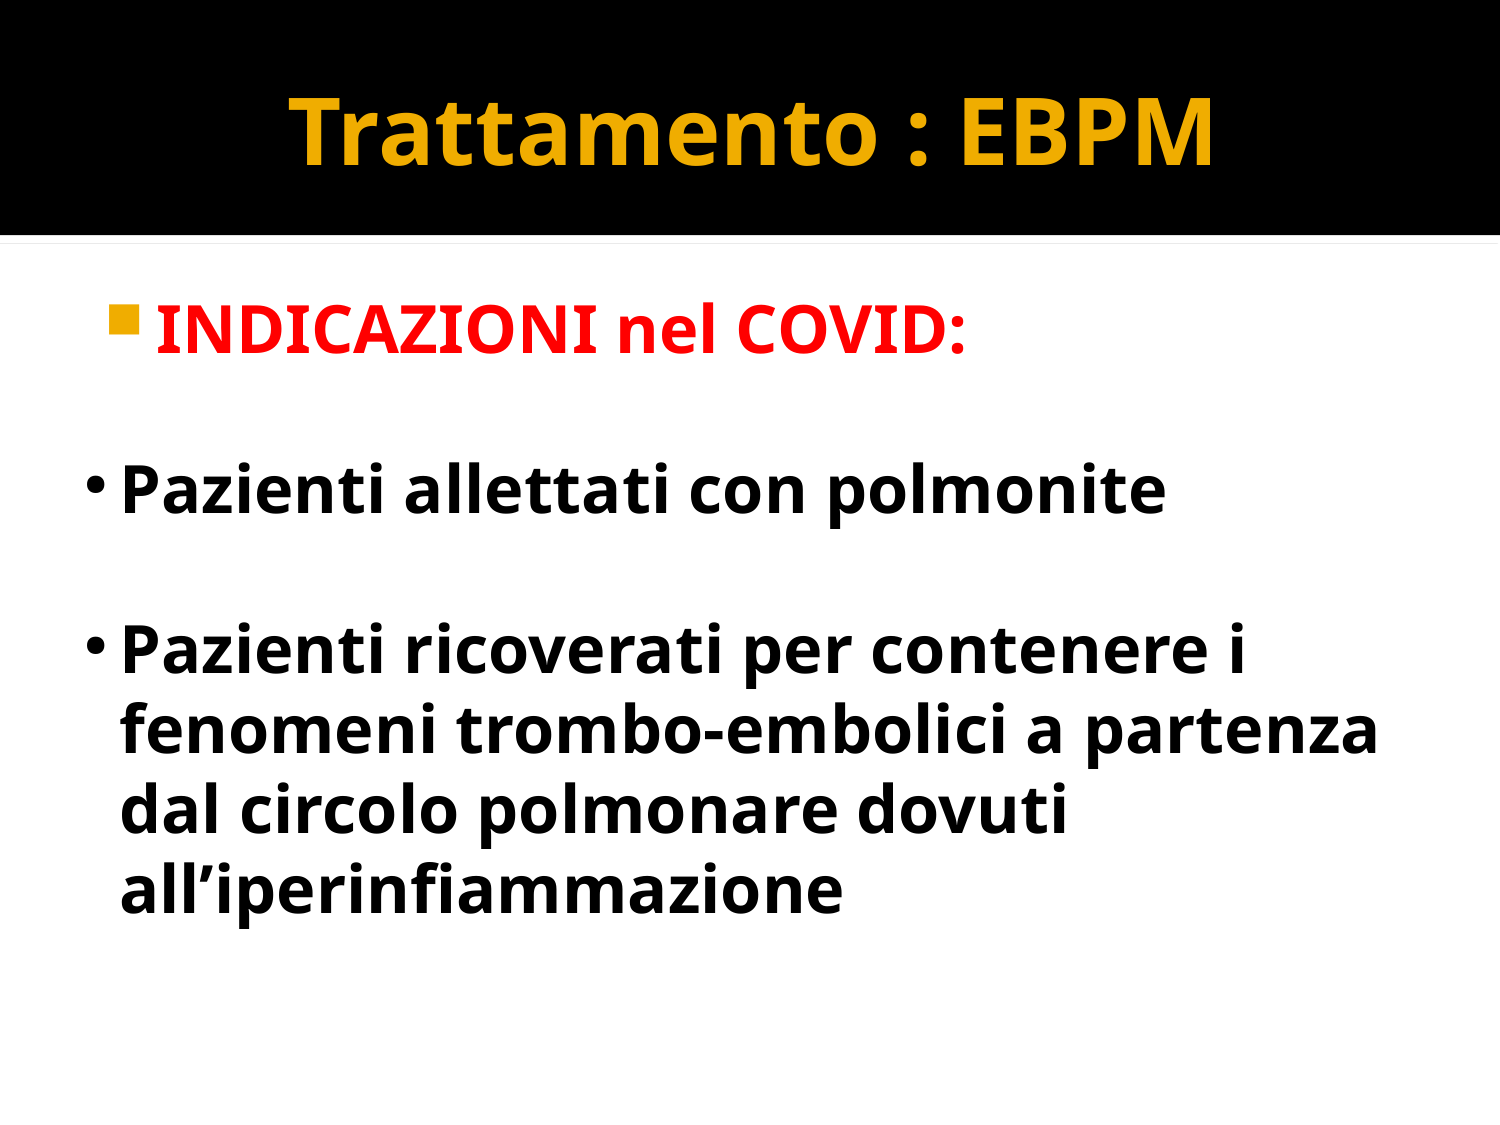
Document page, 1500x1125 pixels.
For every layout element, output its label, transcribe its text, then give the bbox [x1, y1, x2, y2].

list INDICAZIONI nel COVID: Pazienti allettati con polmonite Pazienti ricoverati per contenere i fenomeni trombo-embolici a partenza dal circolo polmonare dovuti all’iperinfiammazione [75, 271, 1425, 1031]
title Trattamento : EBPM [75, 25, 1425, 231]
